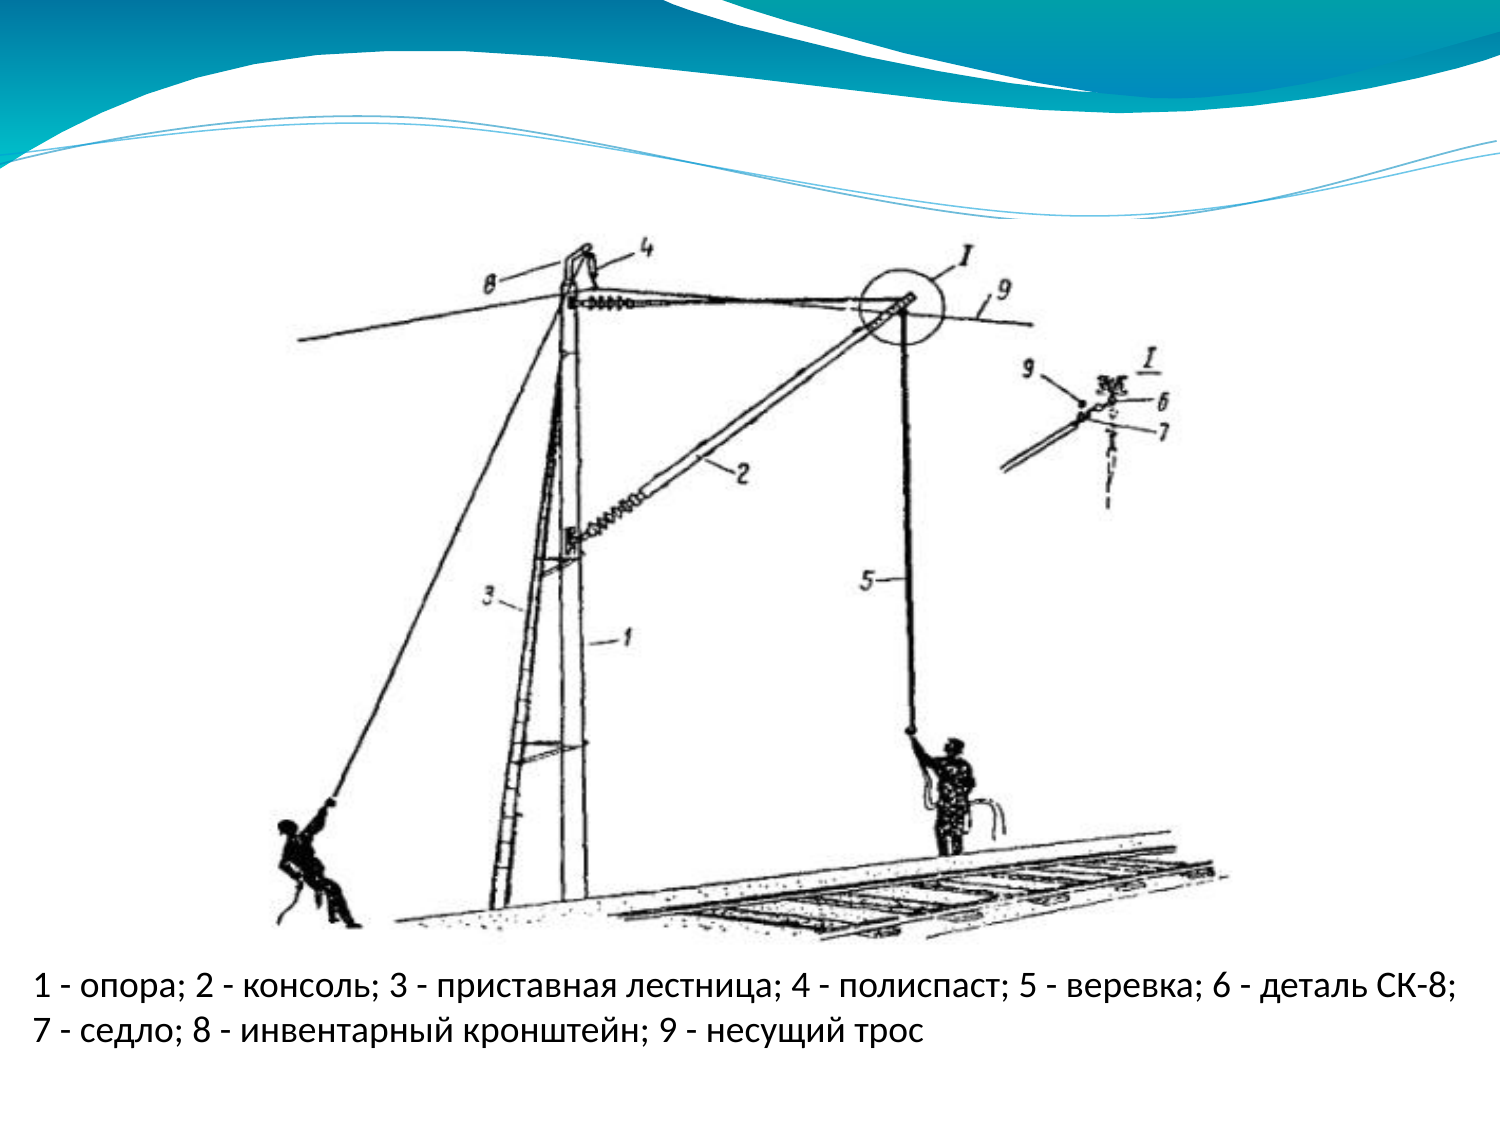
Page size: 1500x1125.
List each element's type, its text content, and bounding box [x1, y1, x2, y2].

picture [253, 219, 1235, 958]
text_box 1 - опора; 2 - консоль; 3 - приставная лестница; 4 - полиспаст; 5 - веревка; 6 - деталь СК-8; 7 - седло; 8 - инвентарный кронштейн; 9 - несущий трос [18, 952, 1500, 1057]
